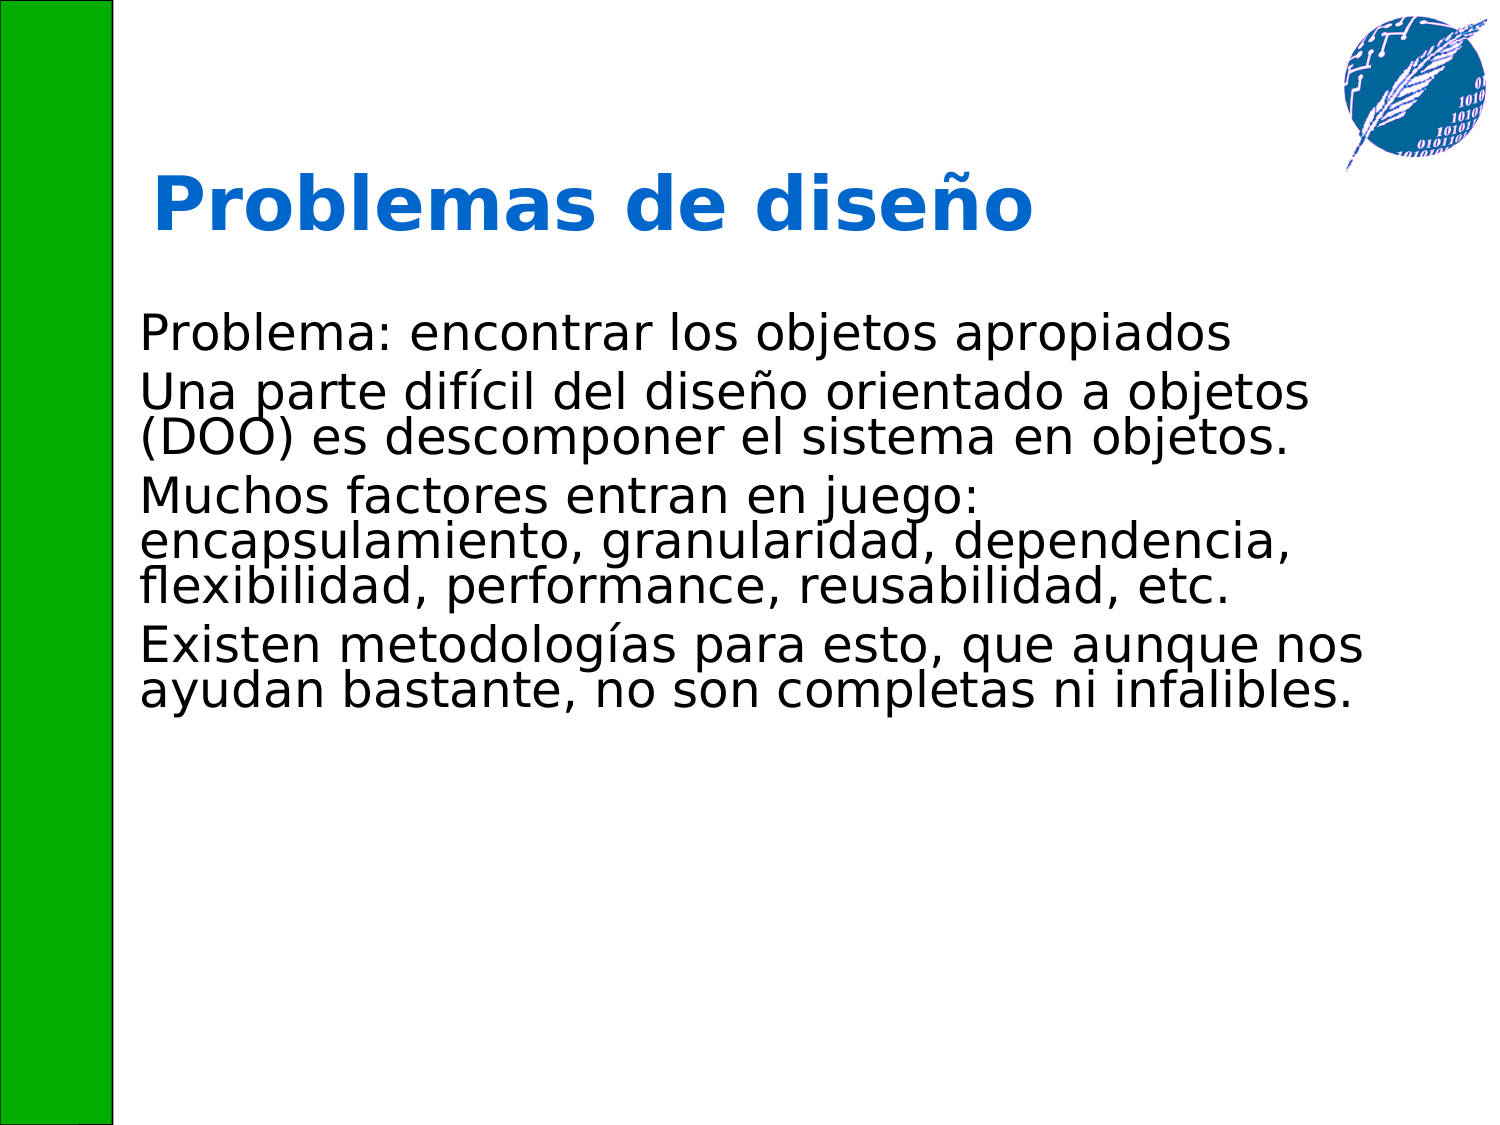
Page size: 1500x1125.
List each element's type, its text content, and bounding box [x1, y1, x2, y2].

picture [1341, 15, 1488, 172]
title Problemas de diseño [136, 118, 1411, 307]
picture [1417, 140, 1425, 149]
list Problema: encontrar los objetos apropiados Una parte difícil del diseño orientado a objetos (DOO) es descomponer el sistema en objetos. Muchos factores entran en juego: encapsulamiento, granularidad, dependencia, flexibilidad, performance, reusabilidad, etc. Existen metodologías para esto, que aunque nos ayudan bastante, no son completas ni infalibles. [139, 314, 1400, 970]
